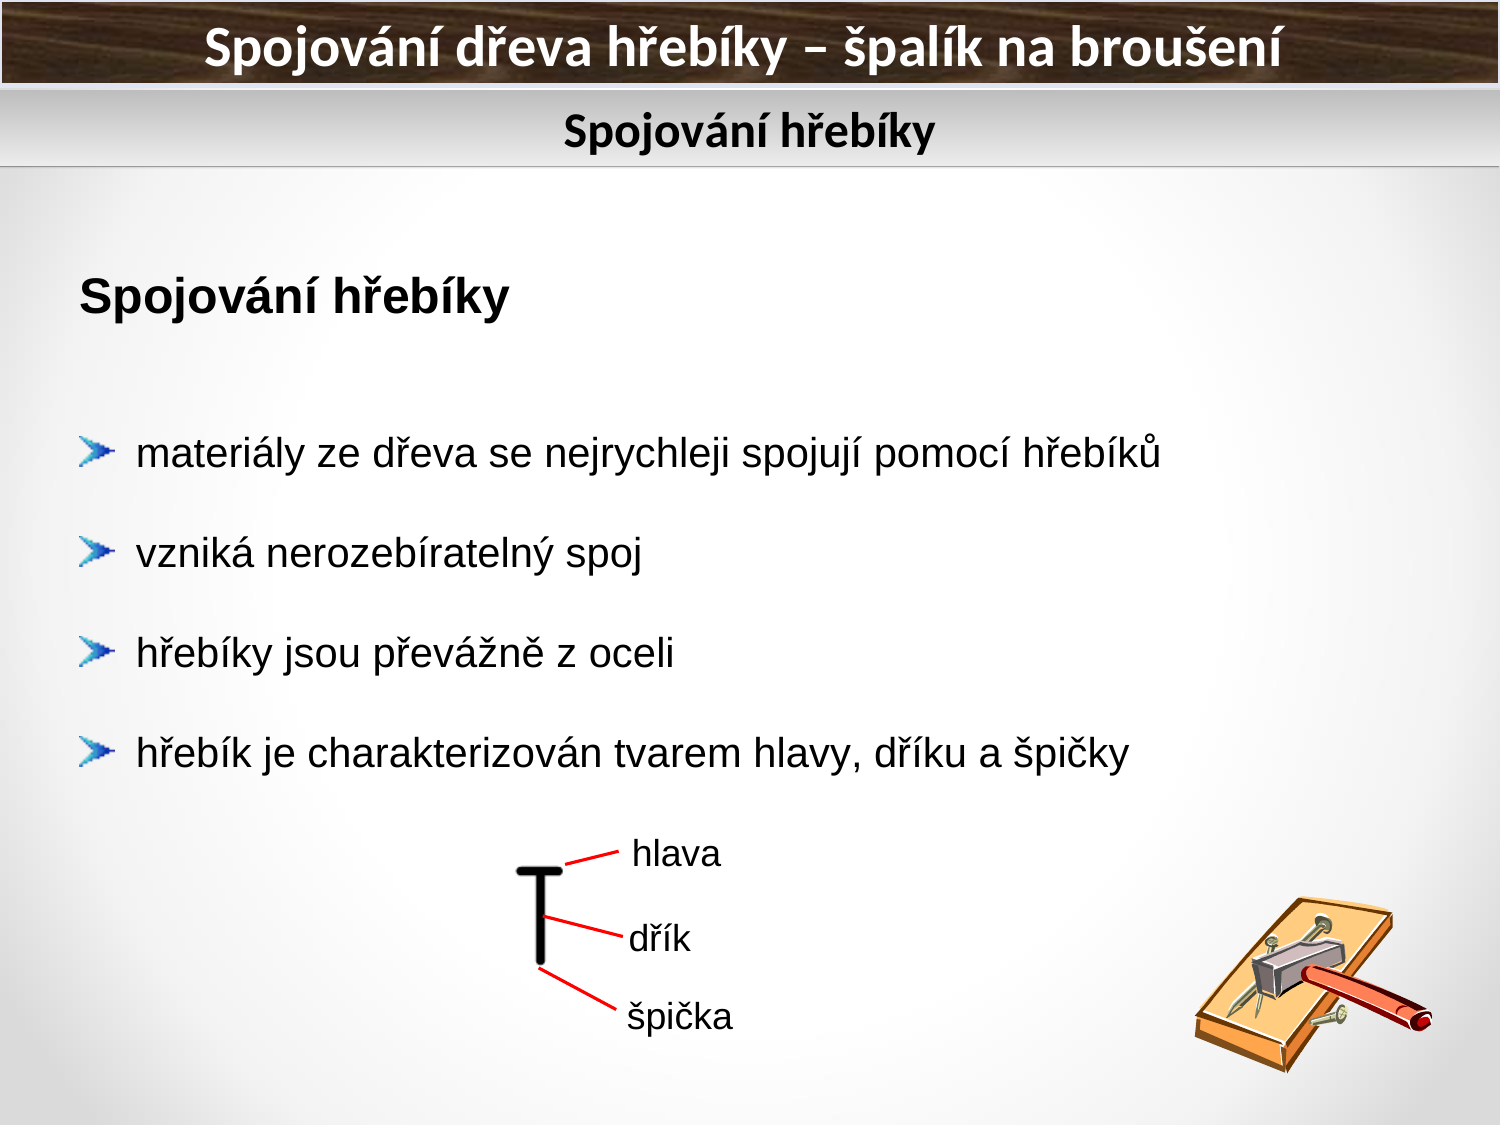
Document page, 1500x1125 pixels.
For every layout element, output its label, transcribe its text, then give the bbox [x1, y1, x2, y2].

text_box dřík [613, 905, 706, 967]
text_box špička [612, 984, 748, 1046]
text_box Spojování dřeva hřebíky – špalík na broušení [0, 0, 1500, 86]
picture [0, 86, 1500, 90]
text_box Spojování hřebíky [64, 255, 1436, 331]
text_box materiály ze dřeva se nejrychleji spojují pomocí hřebíků vzniká nerozebíratelný spoj hřebíky jsou převážně z oceli hřebík je charakterizován tvarem hlavy, dříku a špičky [64, 418, 1223, 785]
text_box hlava [617, 821, 737, 882]
text_box Spojování hřebíky [0, 90, 1500, 166]
picture [0, 166, 1500, 1125]
